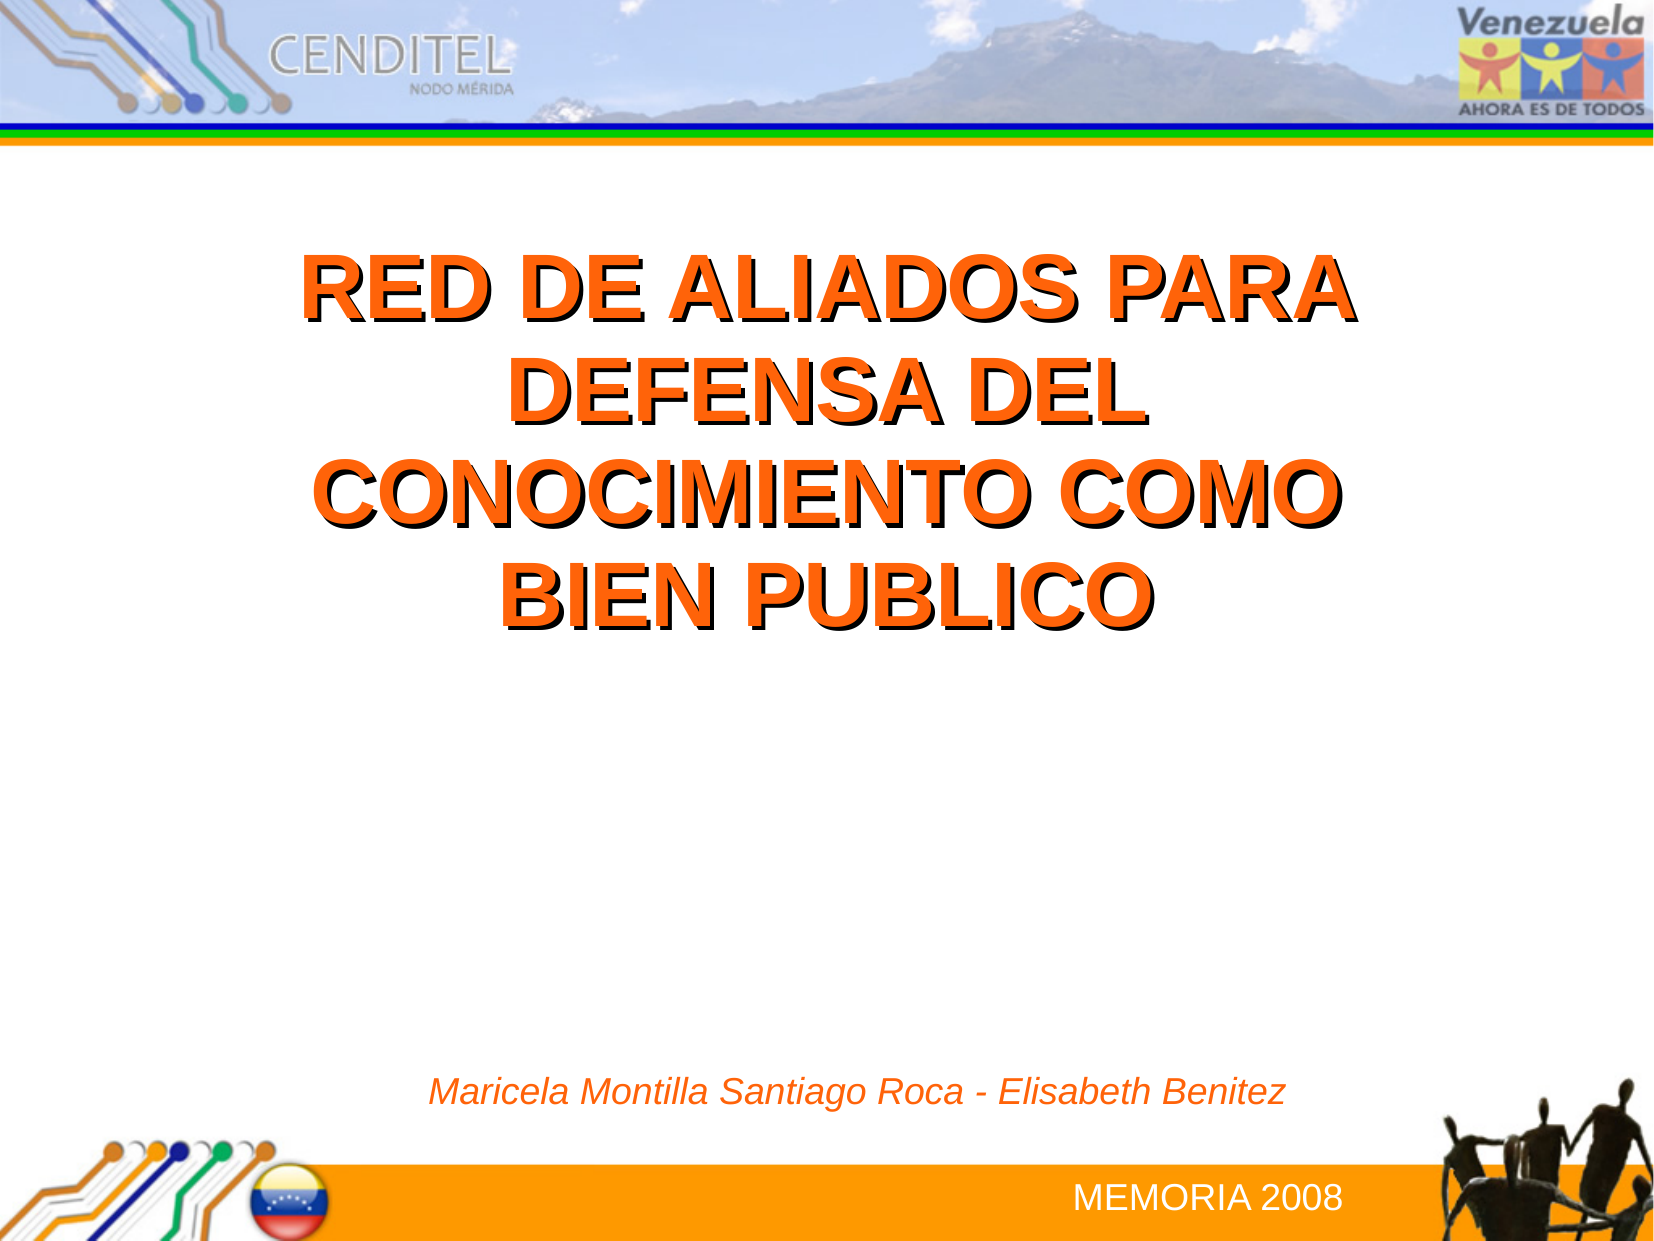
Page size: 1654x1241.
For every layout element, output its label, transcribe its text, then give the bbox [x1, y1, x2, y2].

text_box MEMORIA 2008 [590, 1169, 1359, 1240]
text_box RED DE ALIADOS PARA DEFENSA DEL CONOCIMIENTO COMO BIEN PUBLICO [206, 228, 1447, 827]
text_box Maricela Montilla Santiago Roca - Elisabeth Benitez [413, 1062, 1359, 1134]
picture [0, 0, 1654, 1241]
